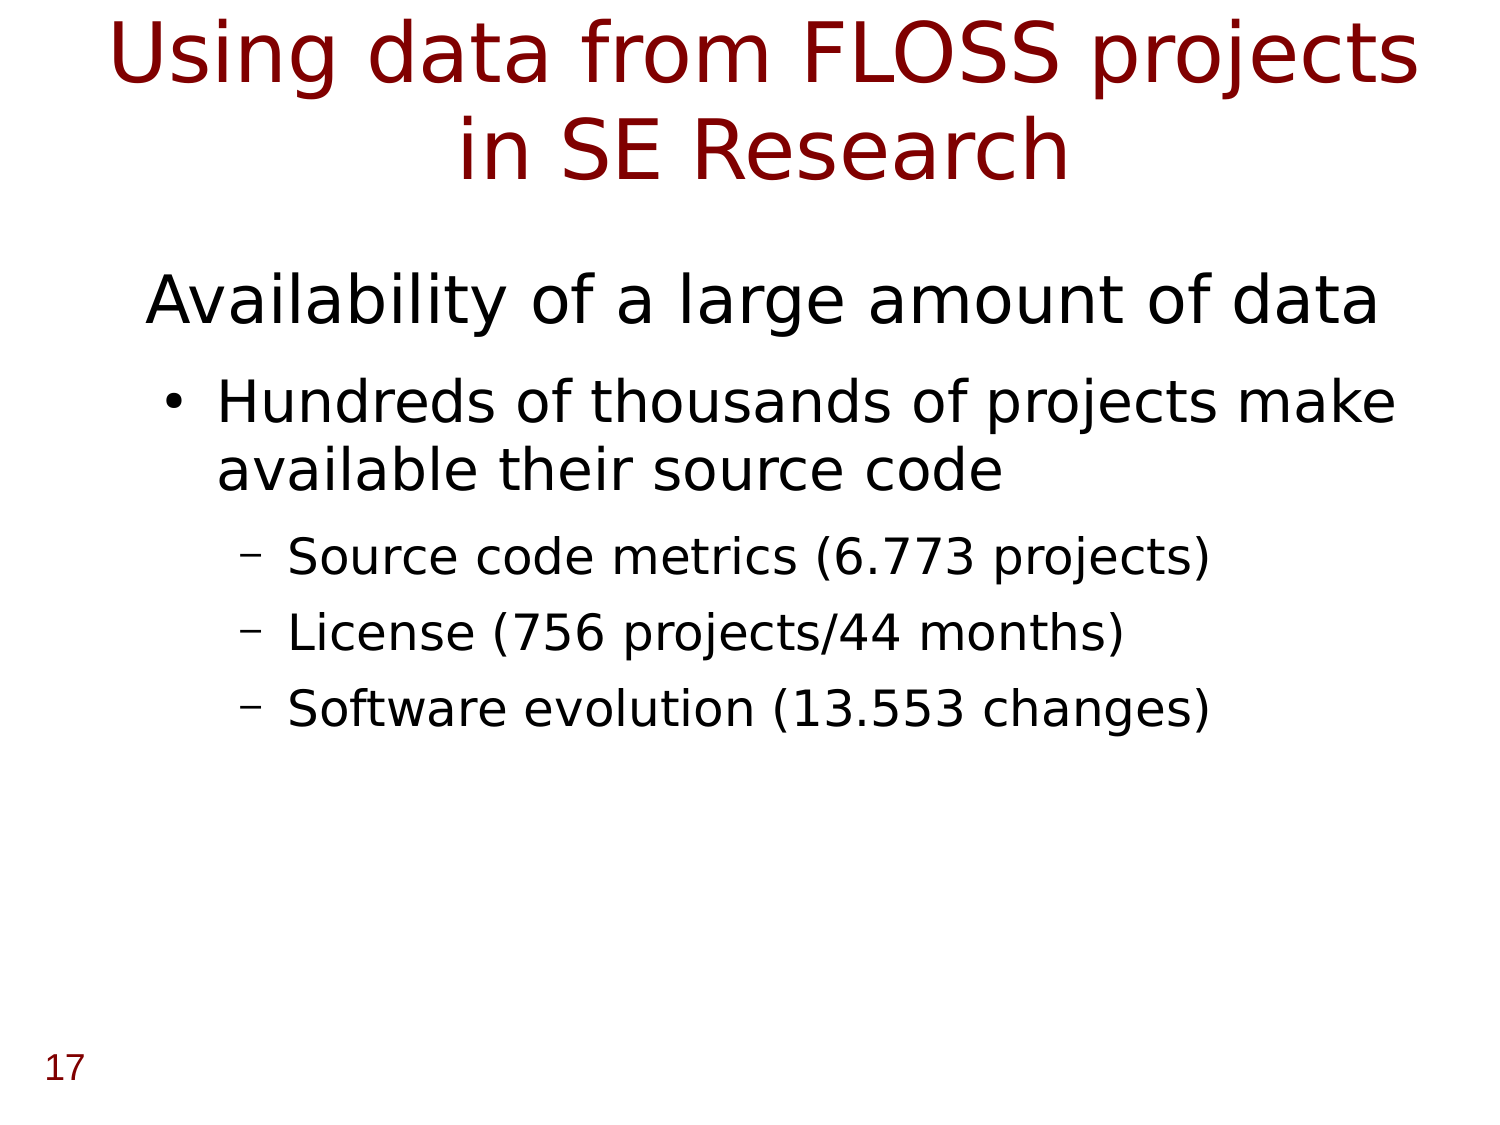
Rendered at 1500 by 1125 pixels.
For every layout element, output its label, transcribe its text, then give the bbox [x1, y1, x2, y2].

list Availability of a large amount of data Hundreds of thousands of projects make available their source code Source code metrics (6.773 projects) License (756 projects/44 months) Software evolution (13.553 changes) [75, 261, 1447, 1004]
title Using data from FLOSS projects in SE Research [70, 5, 1459, 200]
